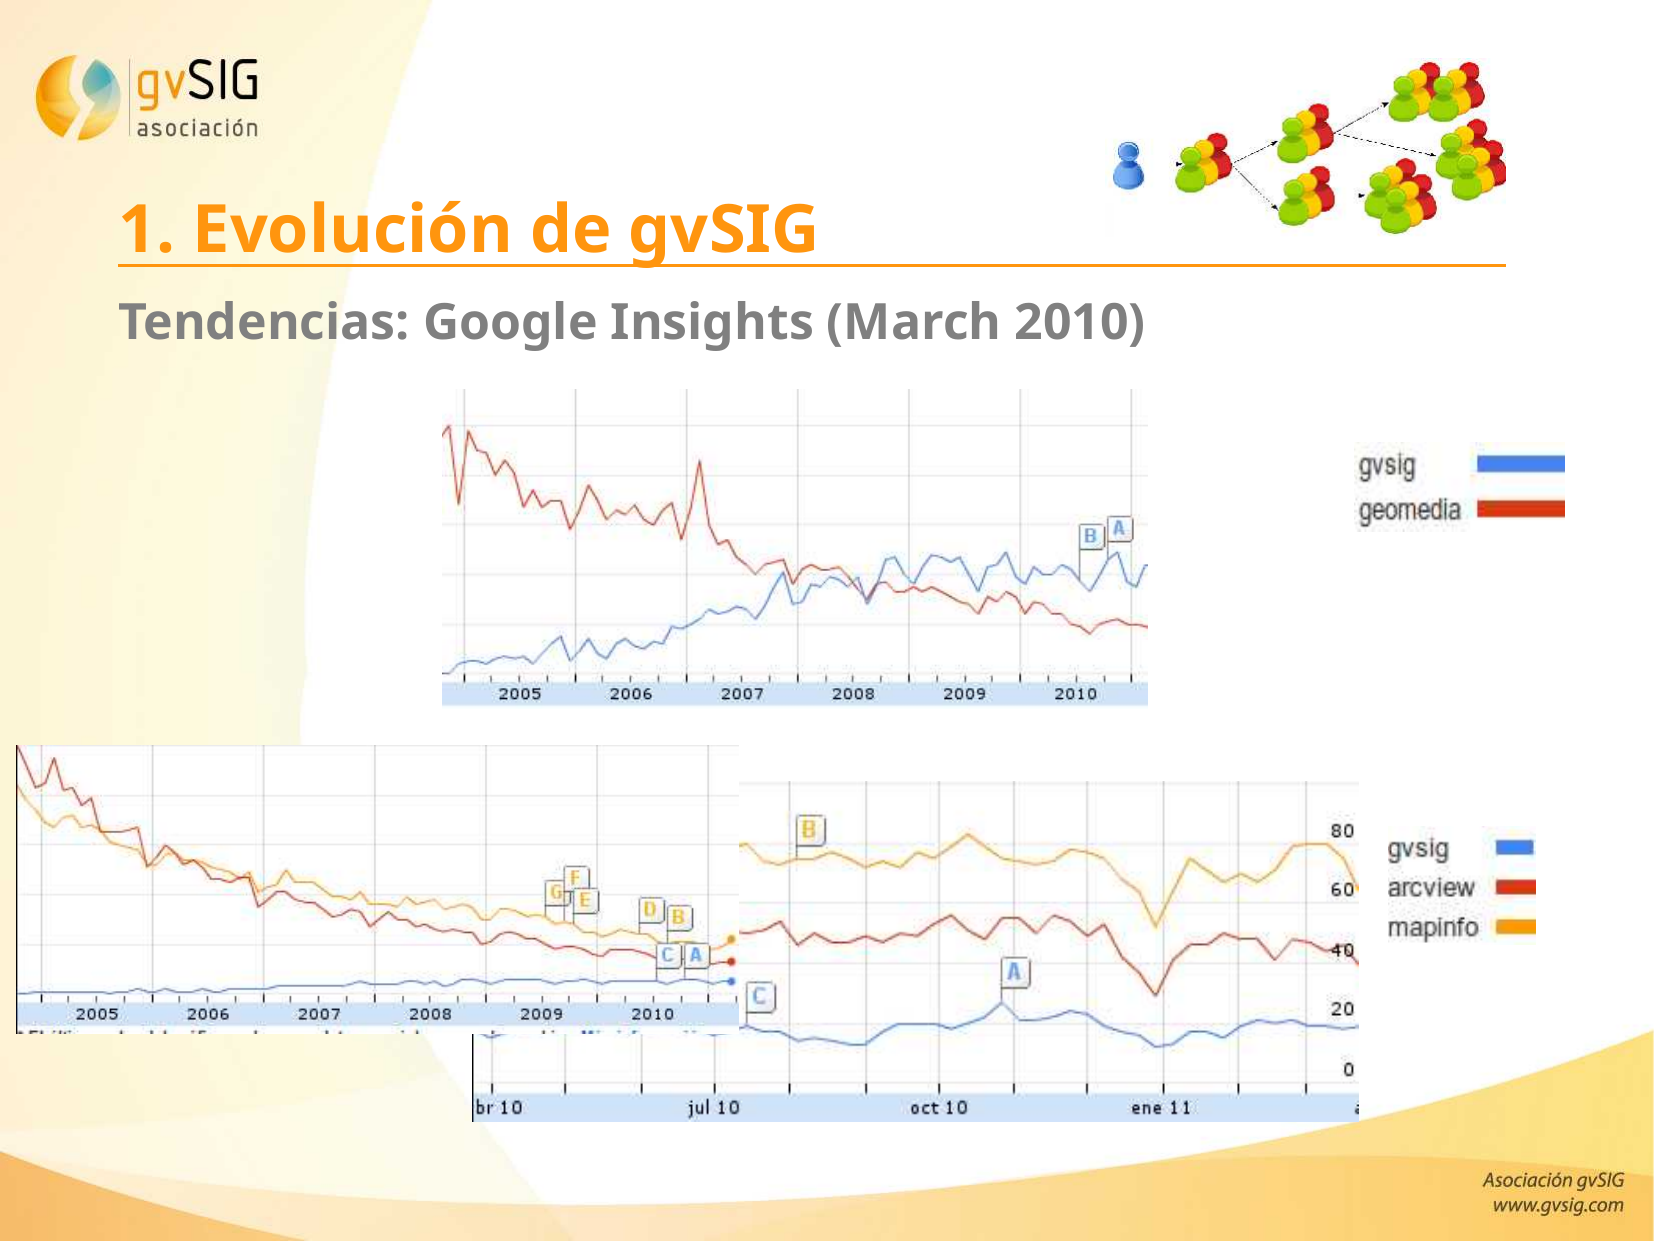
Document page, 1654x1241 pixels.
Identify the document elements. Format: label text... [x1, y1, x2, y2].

picture [0, 0, 1654, 1241]
title 1. Evolución de gvSIG [118, 177, 1607, 276]
title Tendencias: Google Insights (March 2010) [118, 276, 1447, 365]
